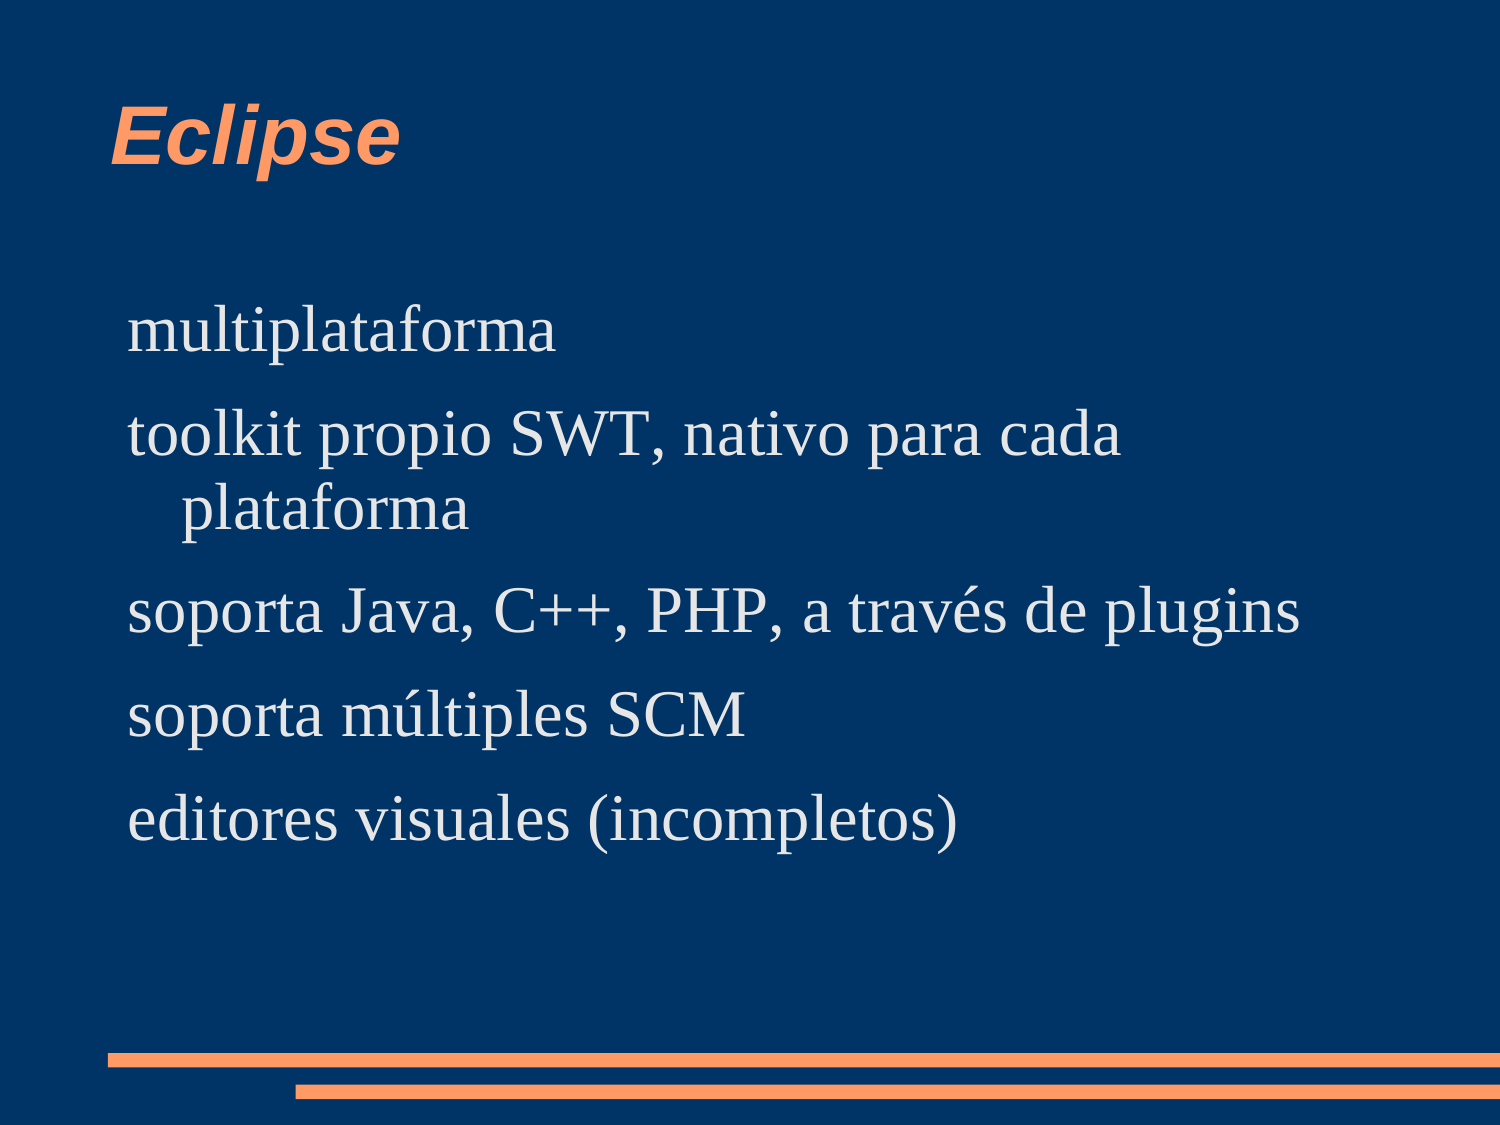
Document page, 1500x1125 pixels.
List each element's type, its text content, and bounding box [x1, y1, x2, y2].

title Eclipse [110, 41, 1392, 230]
list multiplataforma toolkit propio SWT, nativo para cada plataforma soporta Java, C++, PHP, a través de plugins soporta múltiples SCM editores visuales (incompletos) [110, 292, 1416, 1027]
